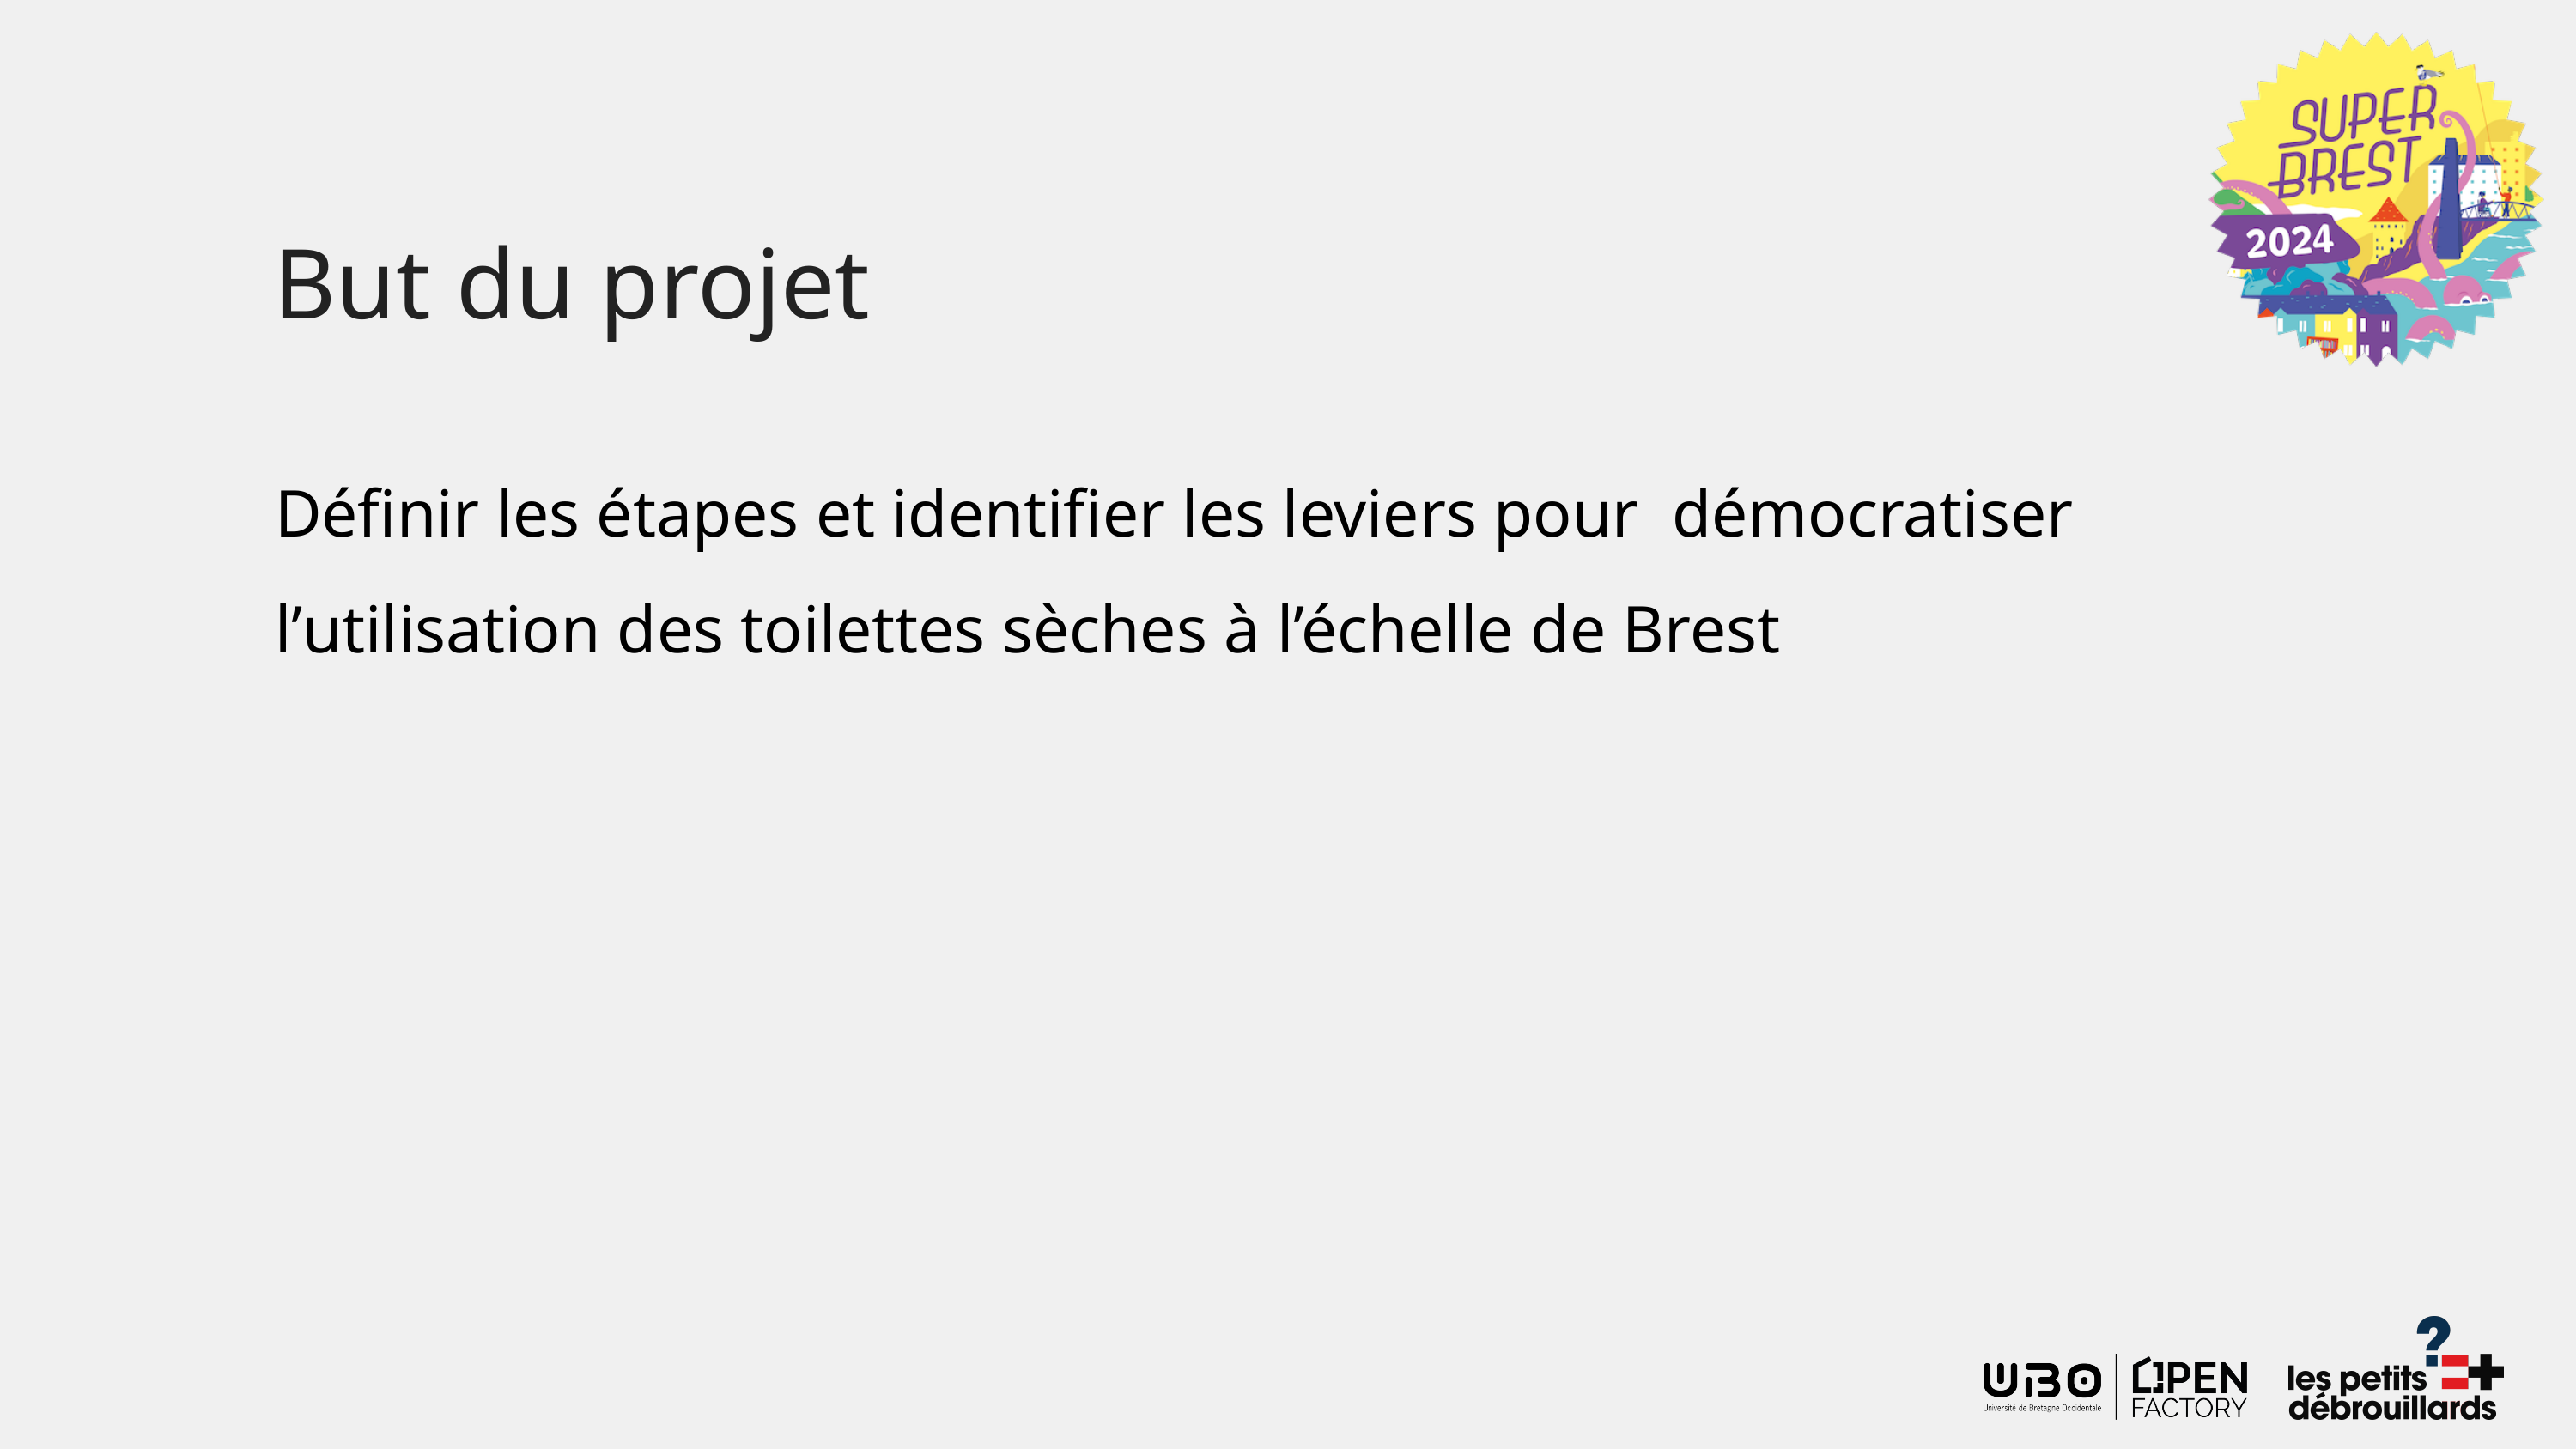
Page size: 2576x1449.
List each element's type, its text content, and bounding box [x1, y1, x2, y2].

picture [2288, 1316, 2504, 1420]
picture [2176, 0, 2576, 400]
picture [1984, 1354, 2247, 1420]
title But du projet [273, 217, 1741, 434]
list Définir les étapes et identifier les leviers pour démocratiser l’utilisation des toilettes sèches à l’échelle de Brest [275, 433, 2188, 1122]
